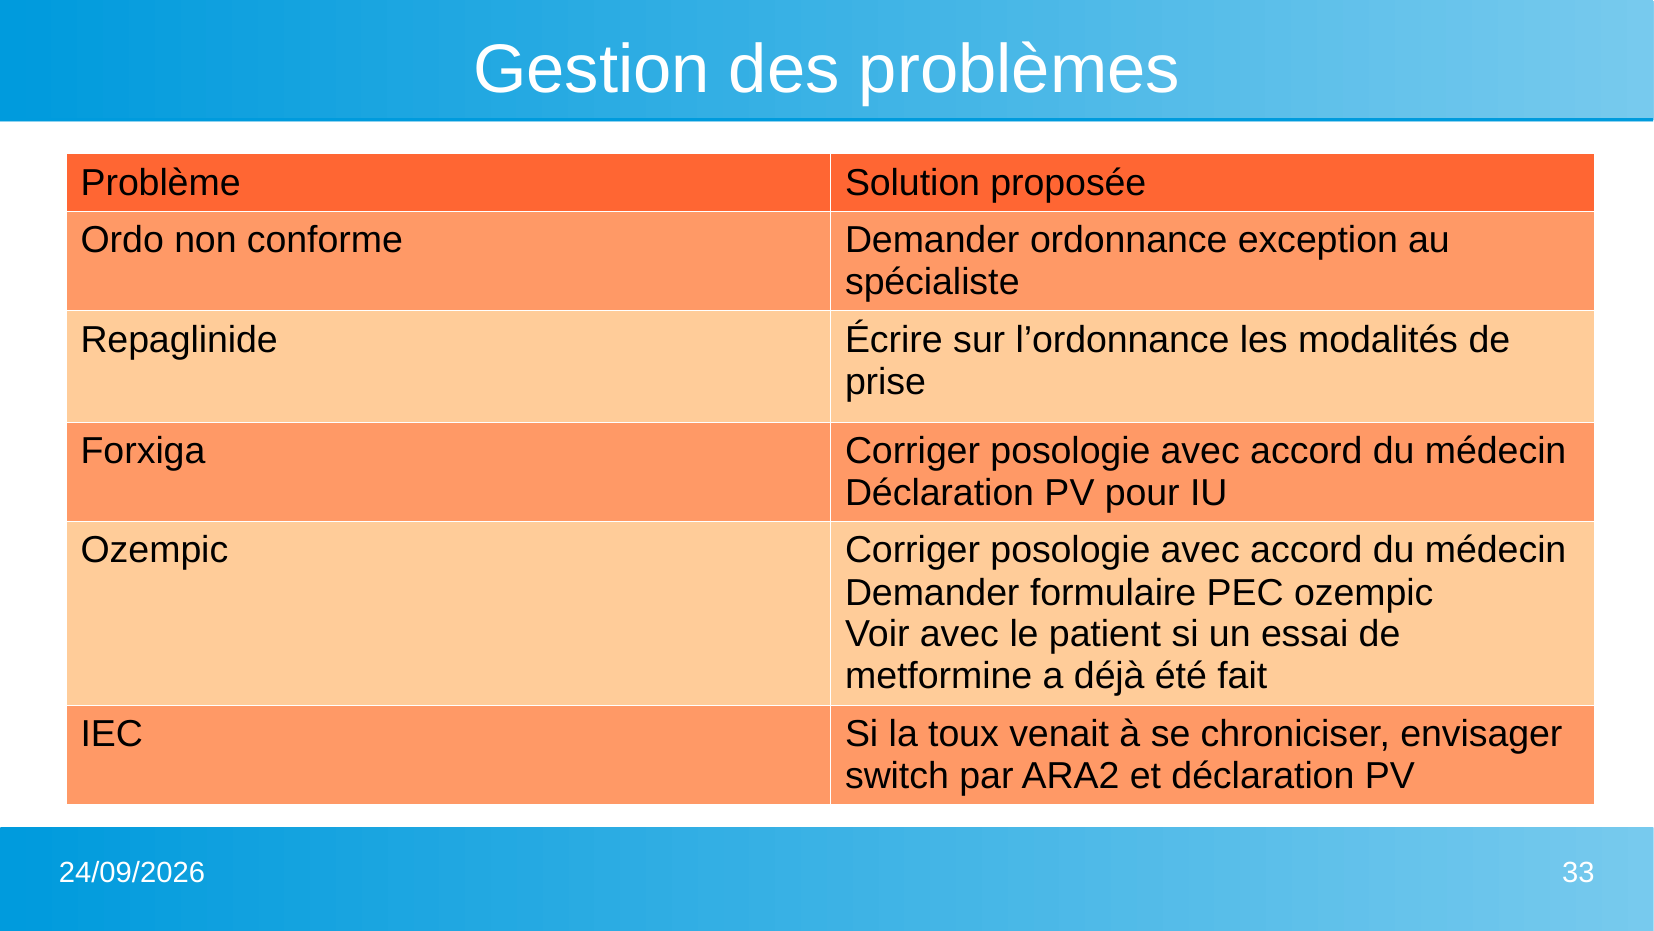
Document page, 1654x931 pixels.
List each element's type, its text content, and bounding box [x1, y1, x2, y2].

table_cell Écrire sur l’ordonnance les modalités de prise [831, 311, 1594, 422]
table_cell Ozempic [67, 522, 830, 705]
table_cell Forxiga [67, 423, 830, 521]
table_cell IEC [67, 706, 830, 804]
table_cell Demander ordonnance exception au spécialiste [831, 212, 1594, 310]
table_header Problème [67, 154, 830, 211]
table_cell Repaglinide [67, 311, 830, 422]
table_cell Corriger posologie avec accord du médecin Déclaration PV pour IU [831, 423, 1594, 521]
table_cell Corriger posologie avec accord du médecin Demander formulaire PEC ozempic Voir avec le patient si un essai de metformine a déjà été fait [831, 522, 1594, 705]
table_header Solution proposée [831, 154, 1594, 211]
title Gestion des problèmes [59, 29, 1595, 108]
table_cell Si la toux venait à se chroniciser, envisager switch par ARA2 et déclaration PV [831, 706, 1594, 804]
table_cell Ordo non conforme [67, 212, 830, 310]
